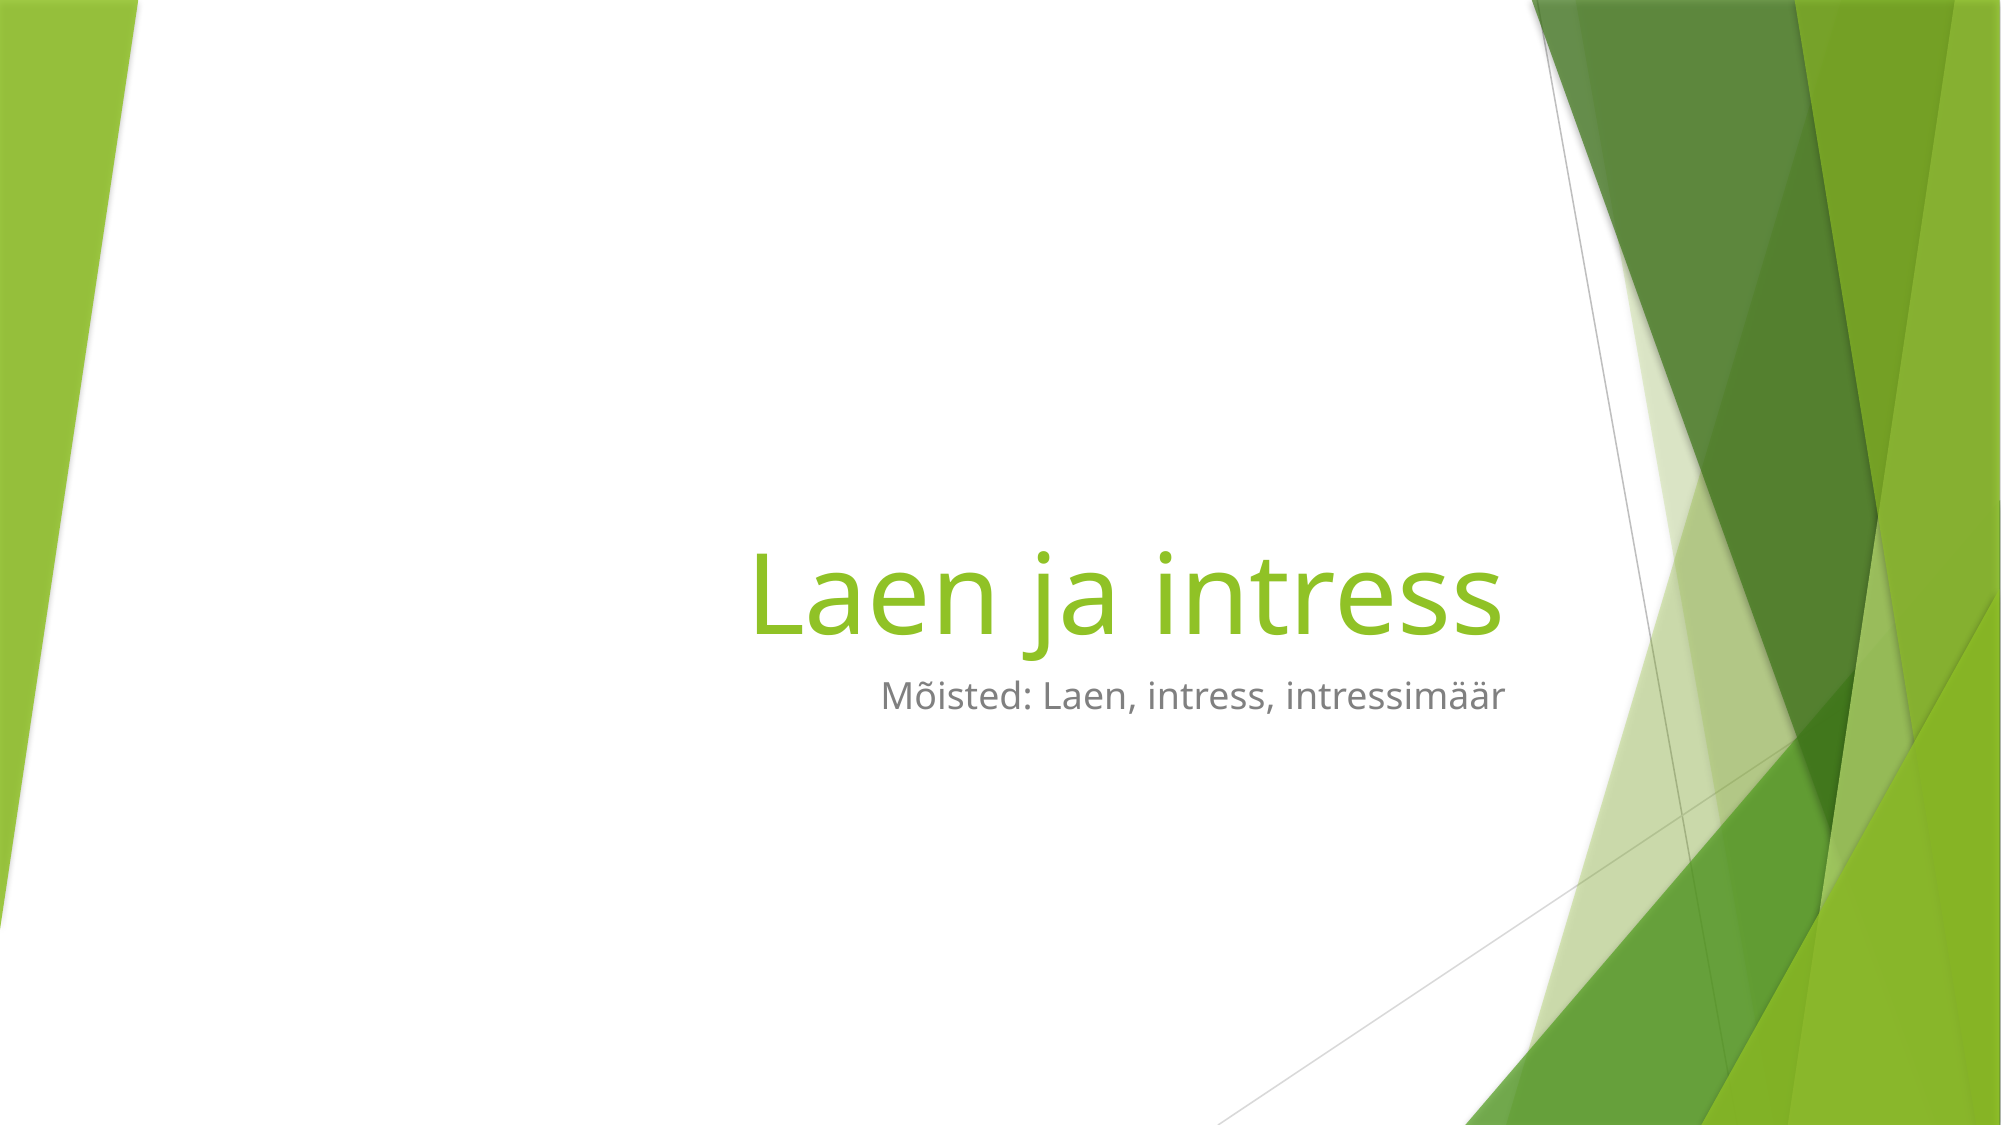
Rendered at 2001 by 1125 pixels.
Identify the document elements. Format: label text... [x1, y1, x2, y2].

title Laen ja intress [247, 394, 1522, 664]
subtitle Mõisted: Laen, intress, intressimäär [247, 664, 1522, 845]
